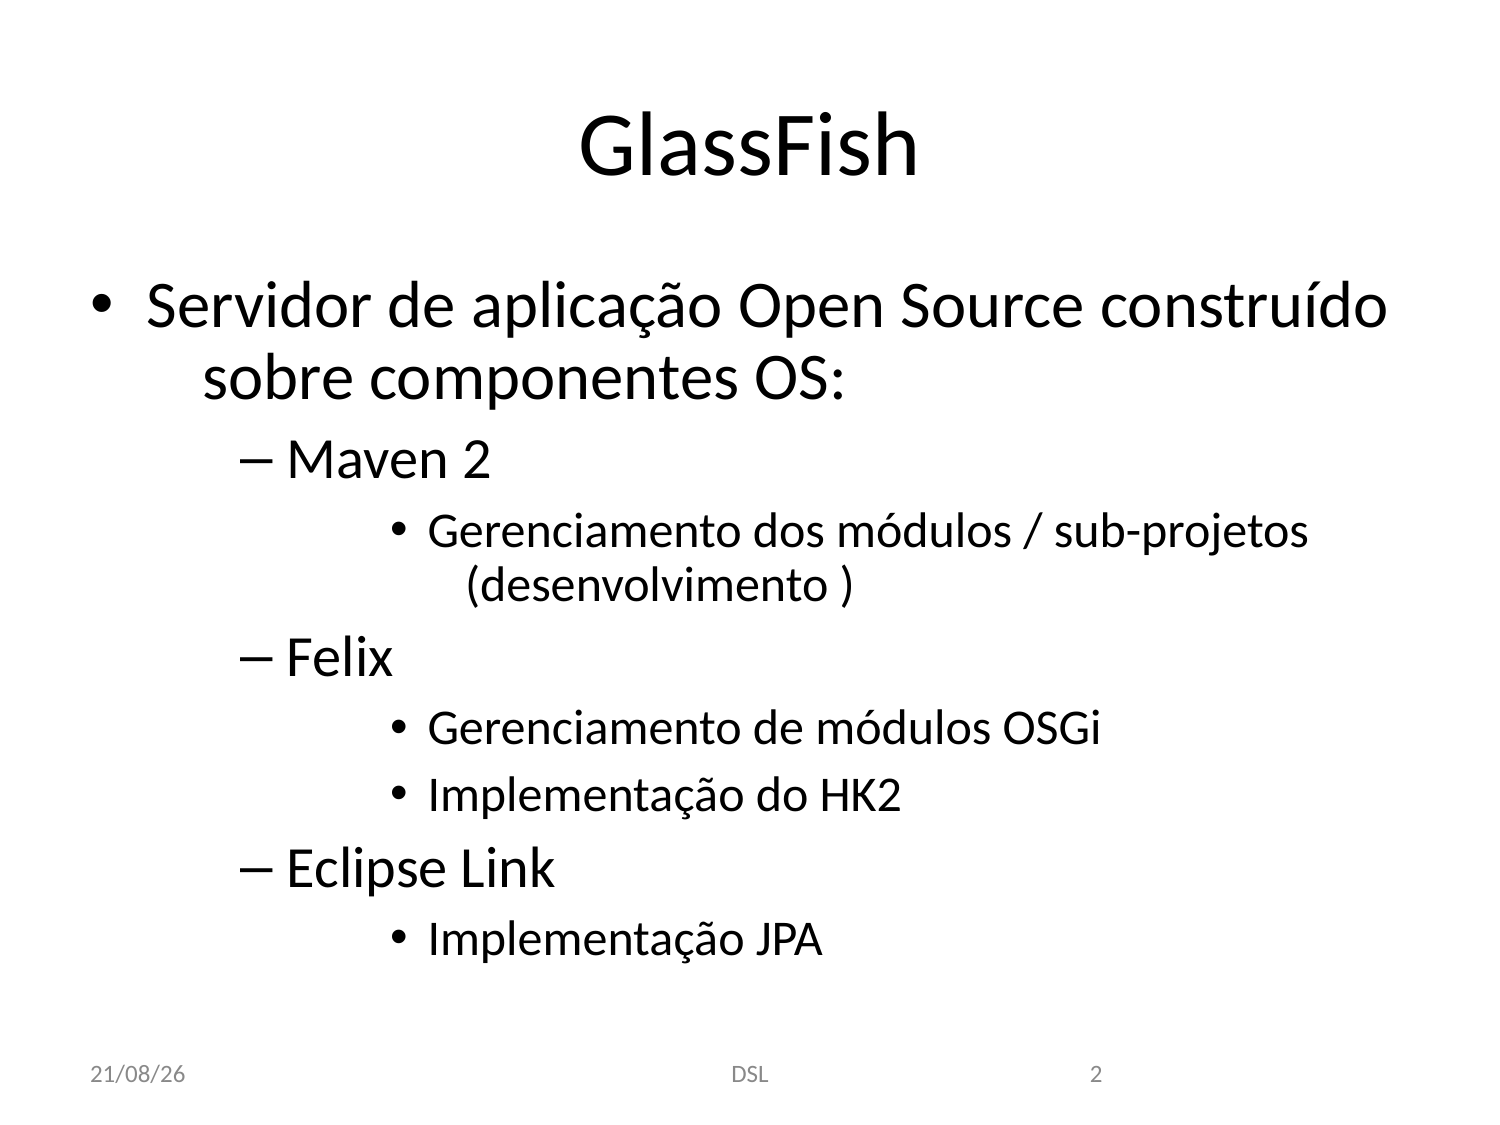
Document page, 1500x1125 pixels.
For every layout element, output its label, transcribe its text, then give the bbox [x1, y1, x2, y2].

text_box DSL [512, 1042, 988, 1103]
text_box [1074, 1042, 1426, 1103]
list Servidor de aplicação Open Source construído sobre componentes OS: Maven 2 Gerenciamento dos módulos / sub-projetos (desenvolvimento ) Felix Gerenciamento de módulos OSGi Implementação do HK2 Eclipse Link Implementação JPA [75, 262, 1426, 1005]
title GlassFish [75, 45, 1426, 233]
text_box [75, 1042, 426, 1103]
